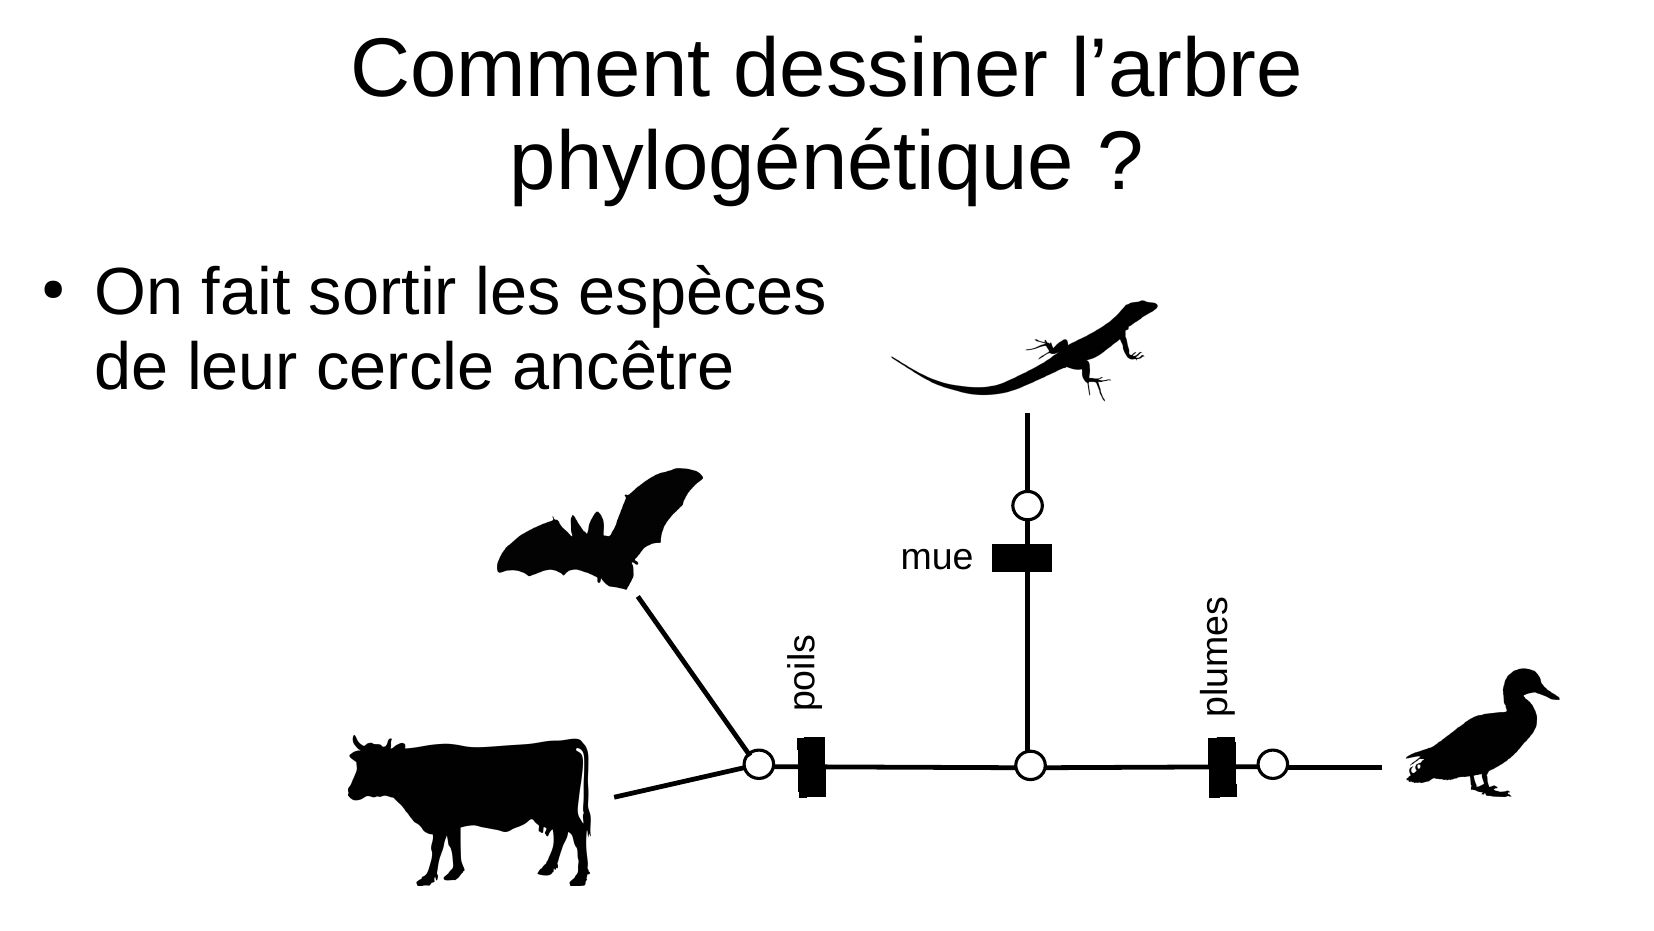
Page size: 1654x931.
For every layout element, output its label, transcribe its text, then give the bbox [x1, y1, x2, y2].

picture [348, 735, 591, 886]
text_box [992, 544, 1052, 572]
text_box poils [772, 620, 830, 727]
text_box [797, 737, 826, 798]
picture [1405, 668, 1560, 798]
picture [891, 300, 1158, 402]
text_box mue [885, 527, 989, 585]
text_box plumes [1185, 582, 1285, 733]
picture [495, 579, 703, 591]
text_box [1208, 737, 1237, 798]
list On fait sortir les espèces de leur cercle ancêtre [23, 253, 851, 579]
title Comment dessiner l’arbre phylogénétique ? [82, 21, 1571, 208]
